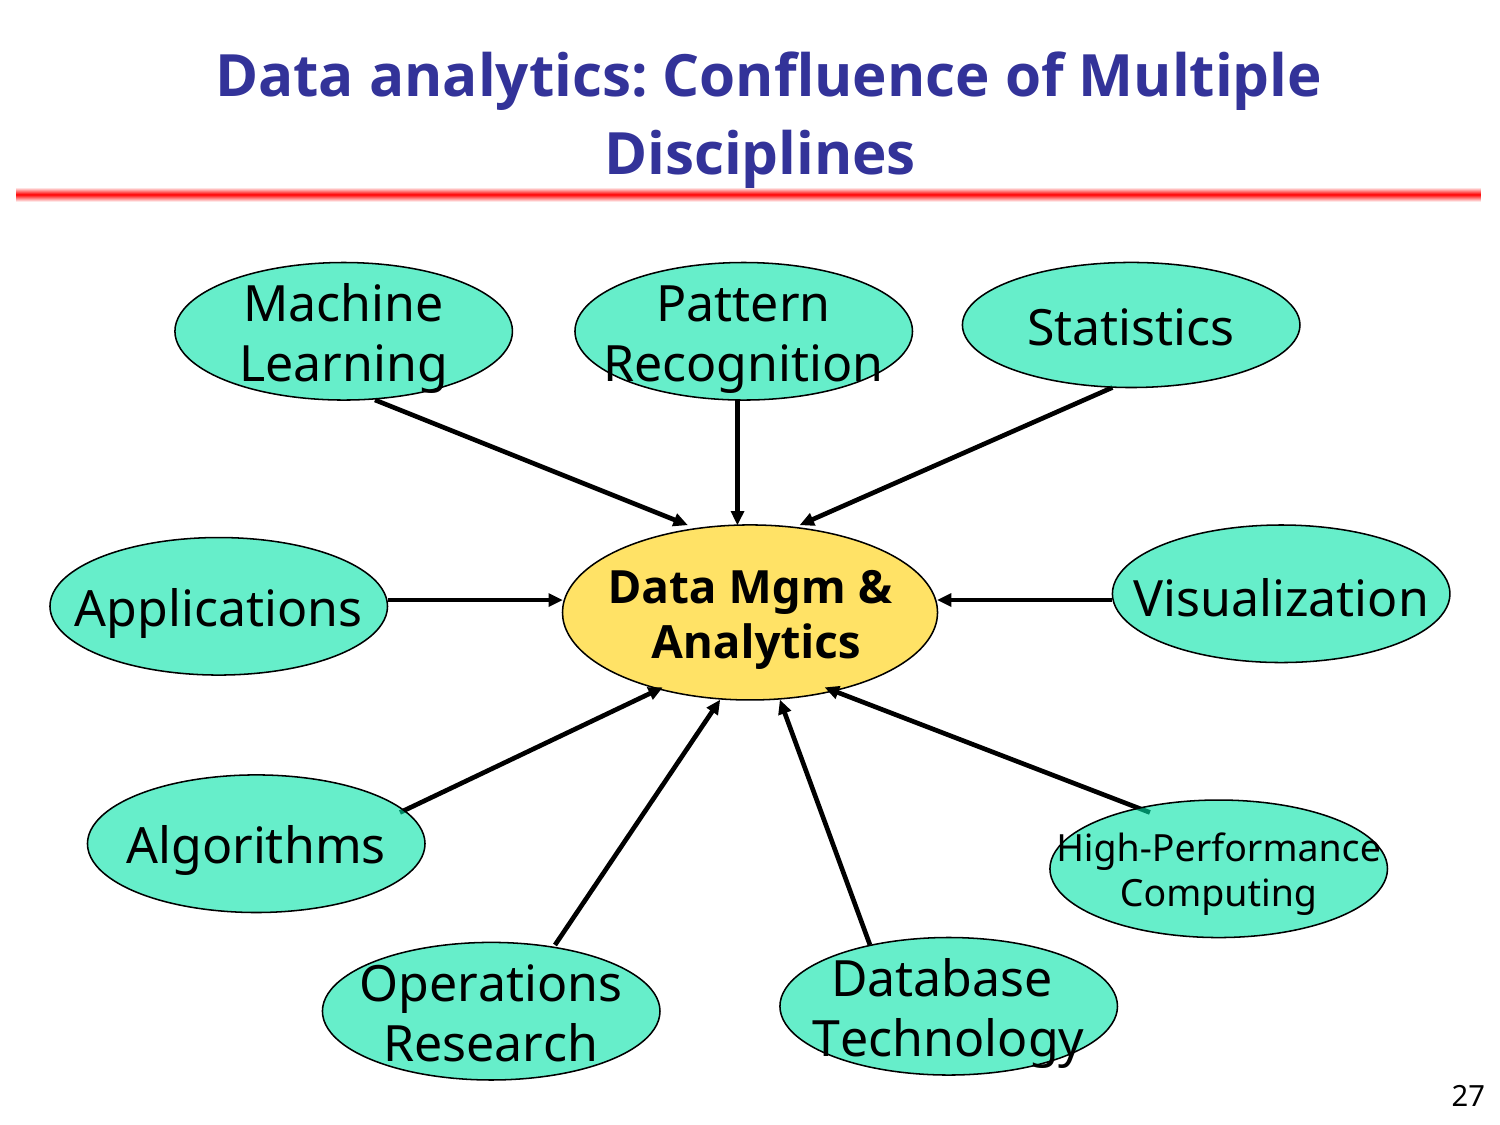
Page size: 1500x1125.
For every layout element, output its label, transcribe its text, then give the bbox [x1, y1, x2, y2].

title Data analytics: Confluence of Multiple Disciplines [62, 29, 1475, 196]
text_box High-Performance Computing [1049, 800, 1388, 938]
text_box Statistics [962, 262, 1300, 388]
text_box Pattern Recognition [574, 262, 913, 401]
text_box Visualization [1112, 525, 1450, 663]
text_box Machine Learning [174, 262, 513, 401]
text_box Applications [49, 537, 388, 676]
text_box Algorithms [87, 774, 426, 913]
text_box <number> [1187, 1050, 1500, 1125]
text_box Data Mgm & Analytics [562, 524, 938, 700]
text_box Database Technology [779, 937, 1118, 1076]
text_box Operations Research [322, 942, 661, 1081]
